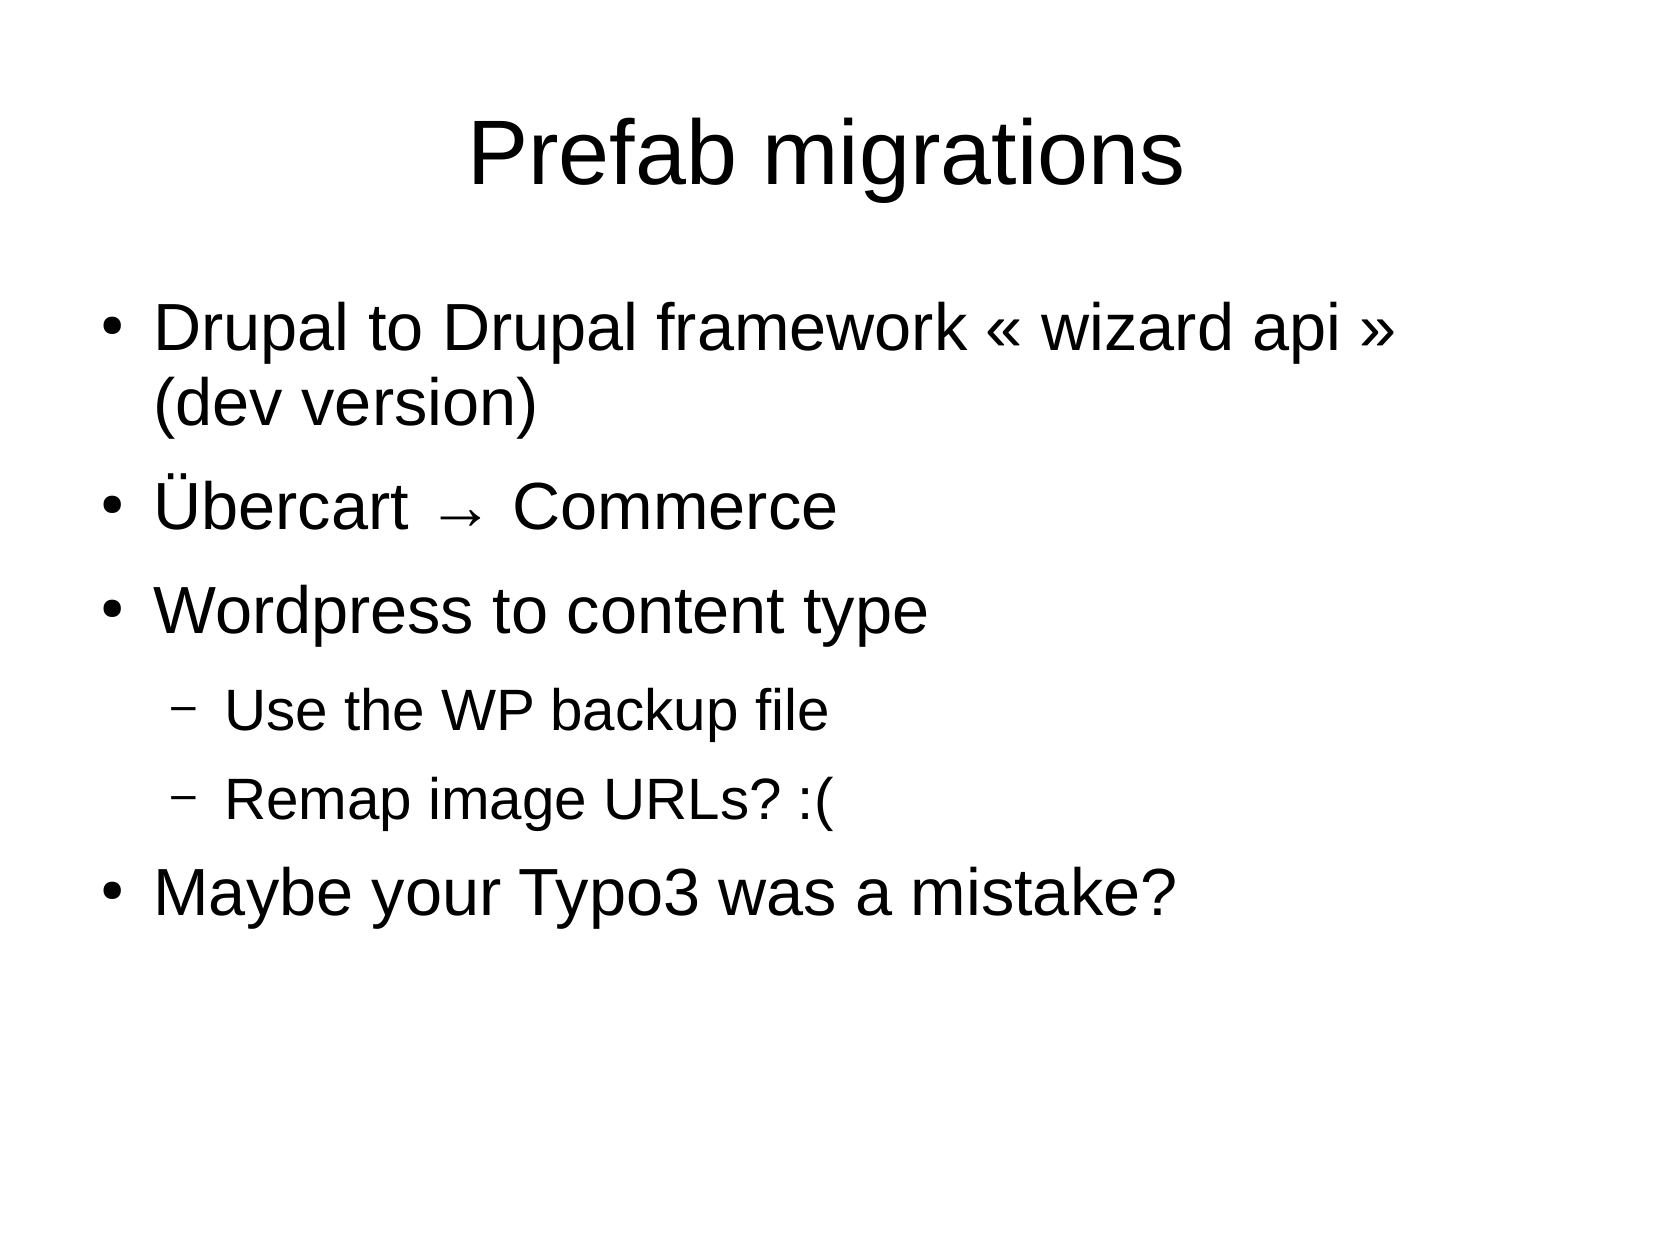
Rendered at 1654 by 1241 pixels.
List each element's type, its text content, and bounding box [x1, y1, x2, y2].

list Drupal to Drupal framework « wizard api » (dev version) Übercart → Commerce Wordpress to content type Use the WP backup file Remap image URLs? :( Maybe your Typo3 was a mistake? [82, 290, 1538, 1010]
title Prefab migrations [82, 49, 1571, 257]
